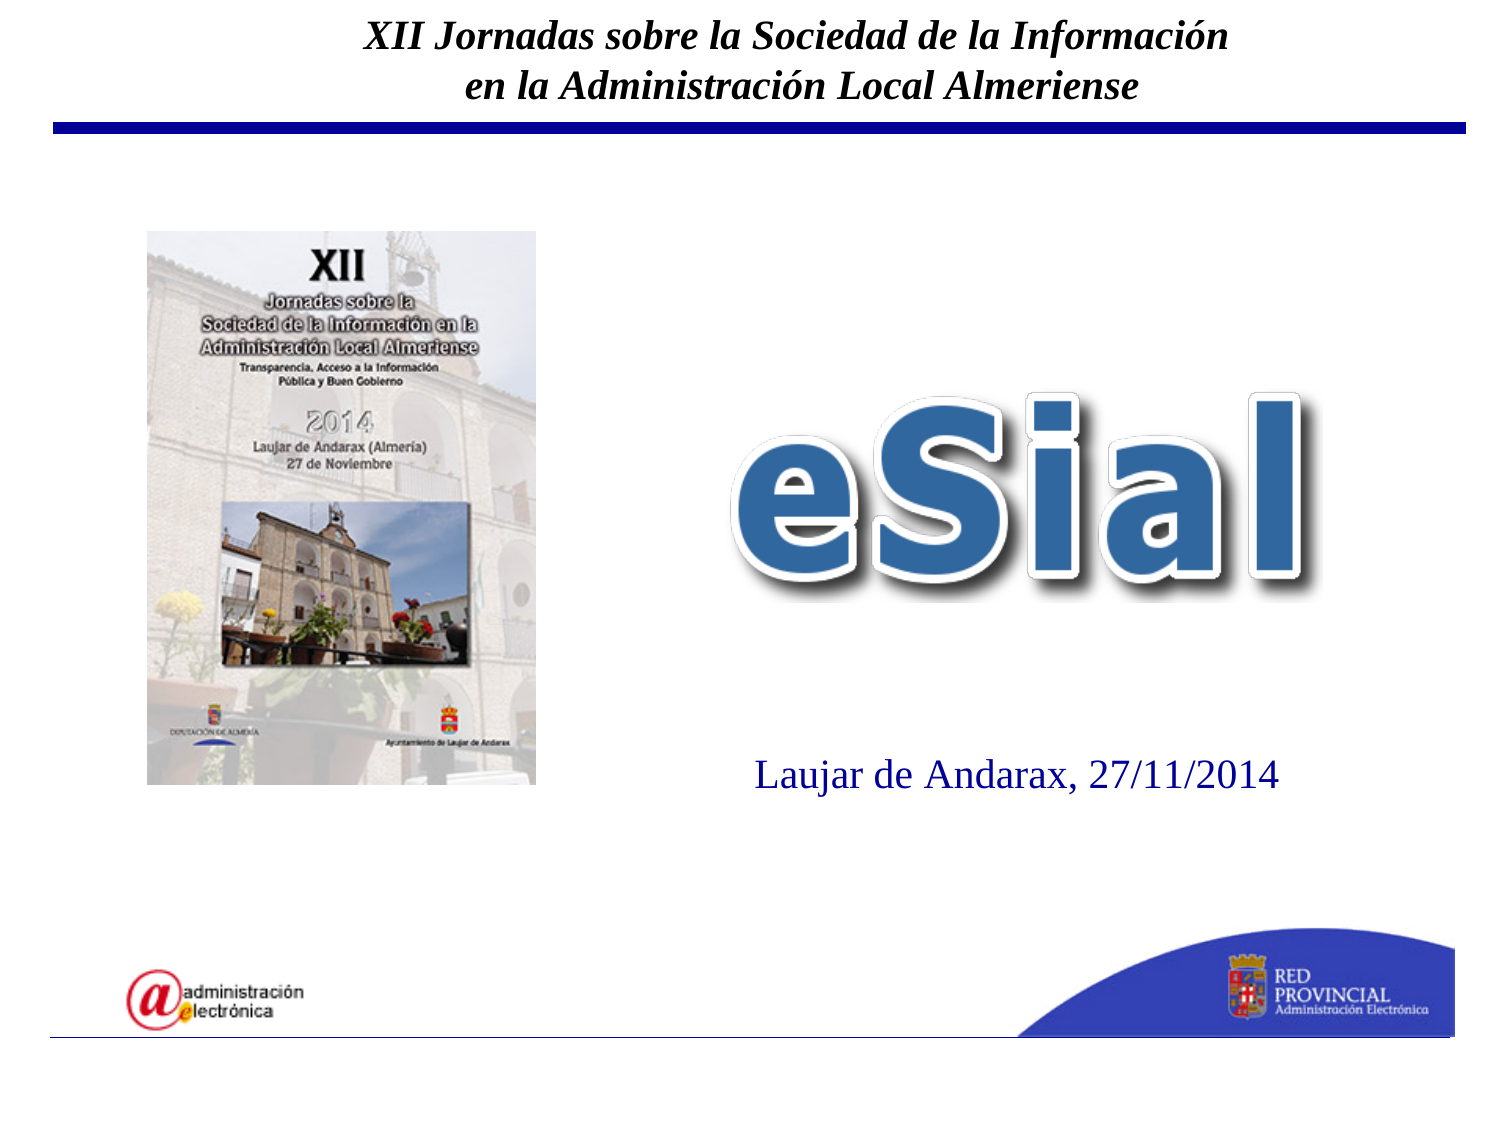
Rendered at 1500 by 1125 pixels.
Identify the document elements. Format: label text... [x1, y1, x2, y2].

text_box XII Jornadas sobre la Sociedad de la Información en la Administración Local Almeriense [94, 0, 1500, 166]
picture [125, 949, 313, 1033]
picture [1011, 922, 1455, 1037]
text_box Laujar de Andarax, 27/11/2014 [584, 187, 1450, 805]
picture [147, 231, 536, 785]
picture [725, 388, 1323, 603]
